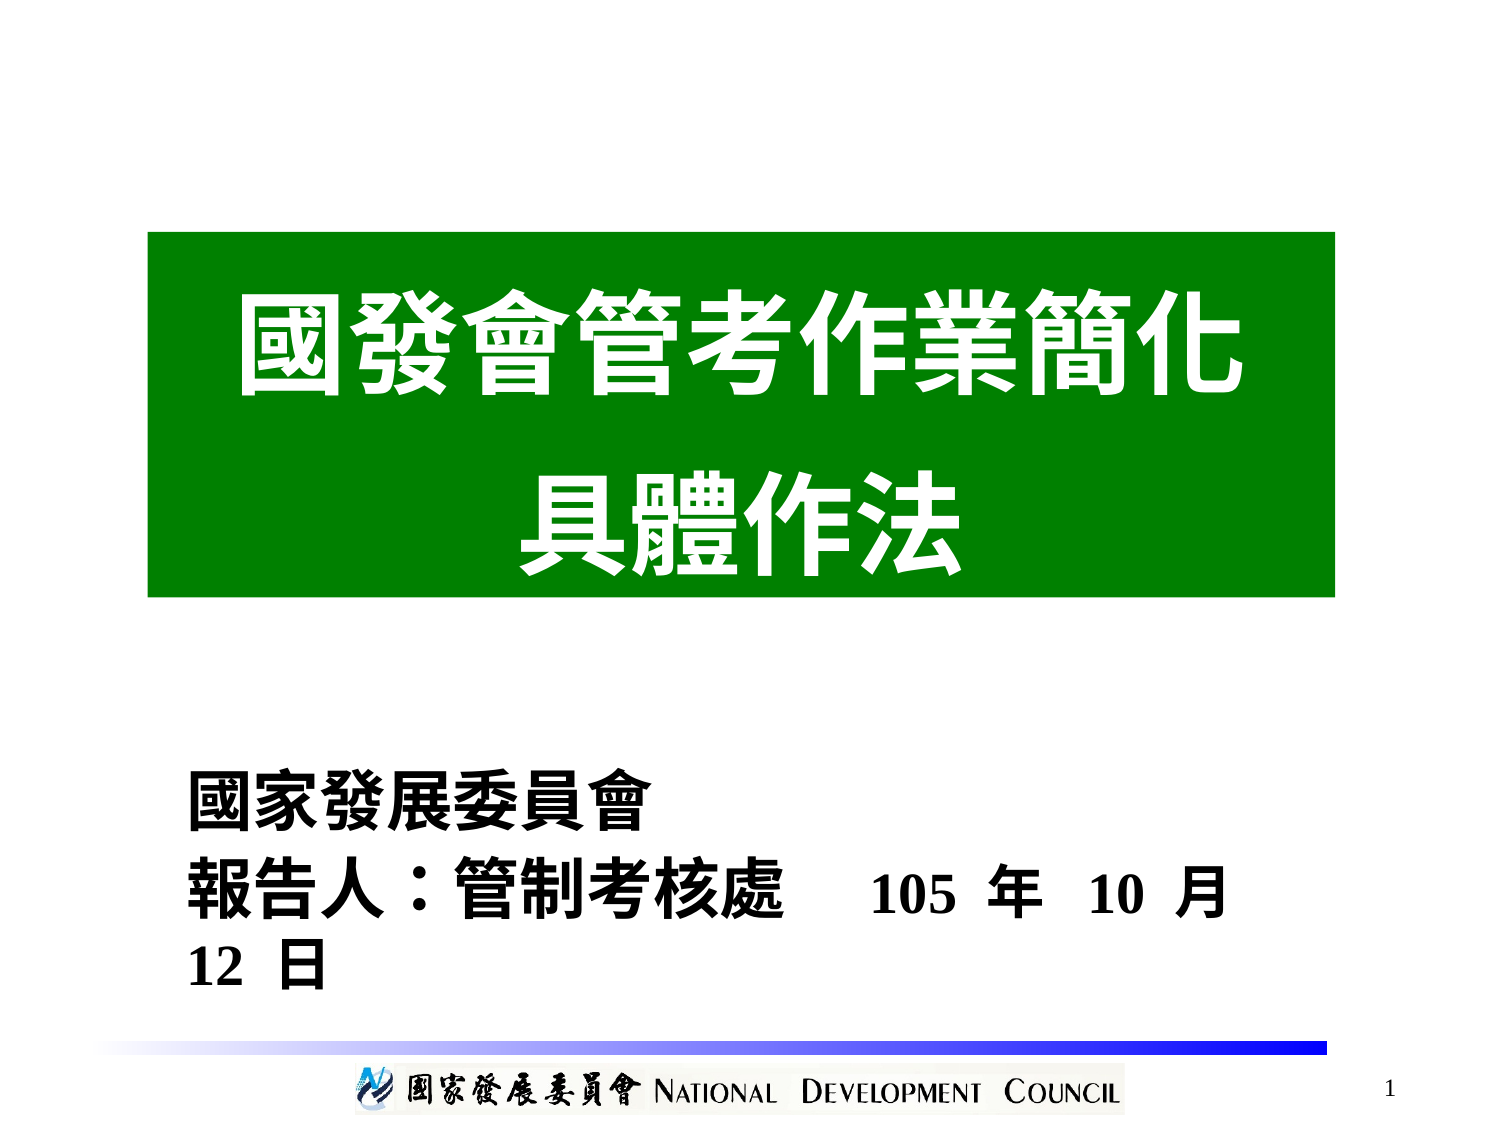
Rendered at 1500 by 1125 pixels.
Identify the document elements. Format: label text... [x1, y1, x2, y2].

text_box 國發會管考作業簡化 具體作法 [147, 231, 1336, 598]
text_box 國家發展委員會 報告人：管制考核處 105 年 10 月12 日 [171, 751, 1307, 937]
text_box [1368, 1063, 1485, 1100]
